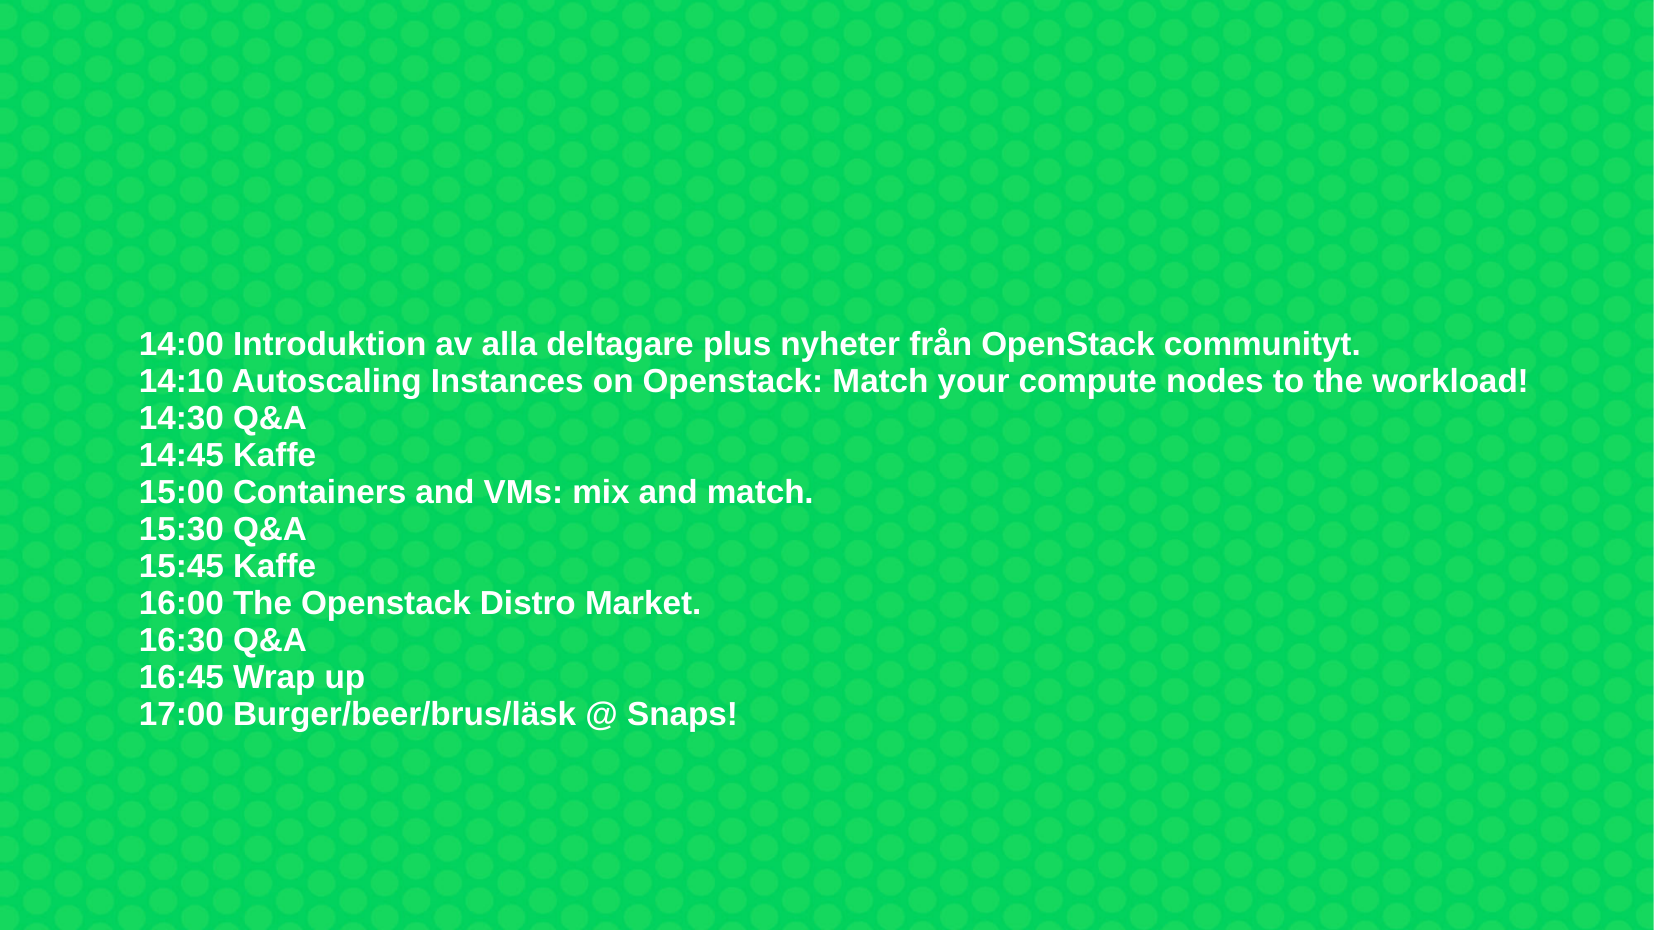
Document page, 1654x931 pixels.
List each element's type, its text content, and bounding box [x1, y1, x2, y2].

text_box 14:00 Introduktion av alla deltagare plus nyheter från OpenStack communityt. 14:10 Autoscaling Instances on Openstack: Match your compute nodes to the workload! 14:30 Q&A 14:45 Kaffe 15:00 Containers and VMs: mix and match. 15:30 Q&A 15:45 Kaffe 16:00 The Openstack Distro Market. 16:30 Q&A 16:45 Wrap up 17:00 Burger/beer/brus/läsk @ Snaps! [124, 280, 1602, 741]
picture [0, 0, 1654, 930]
